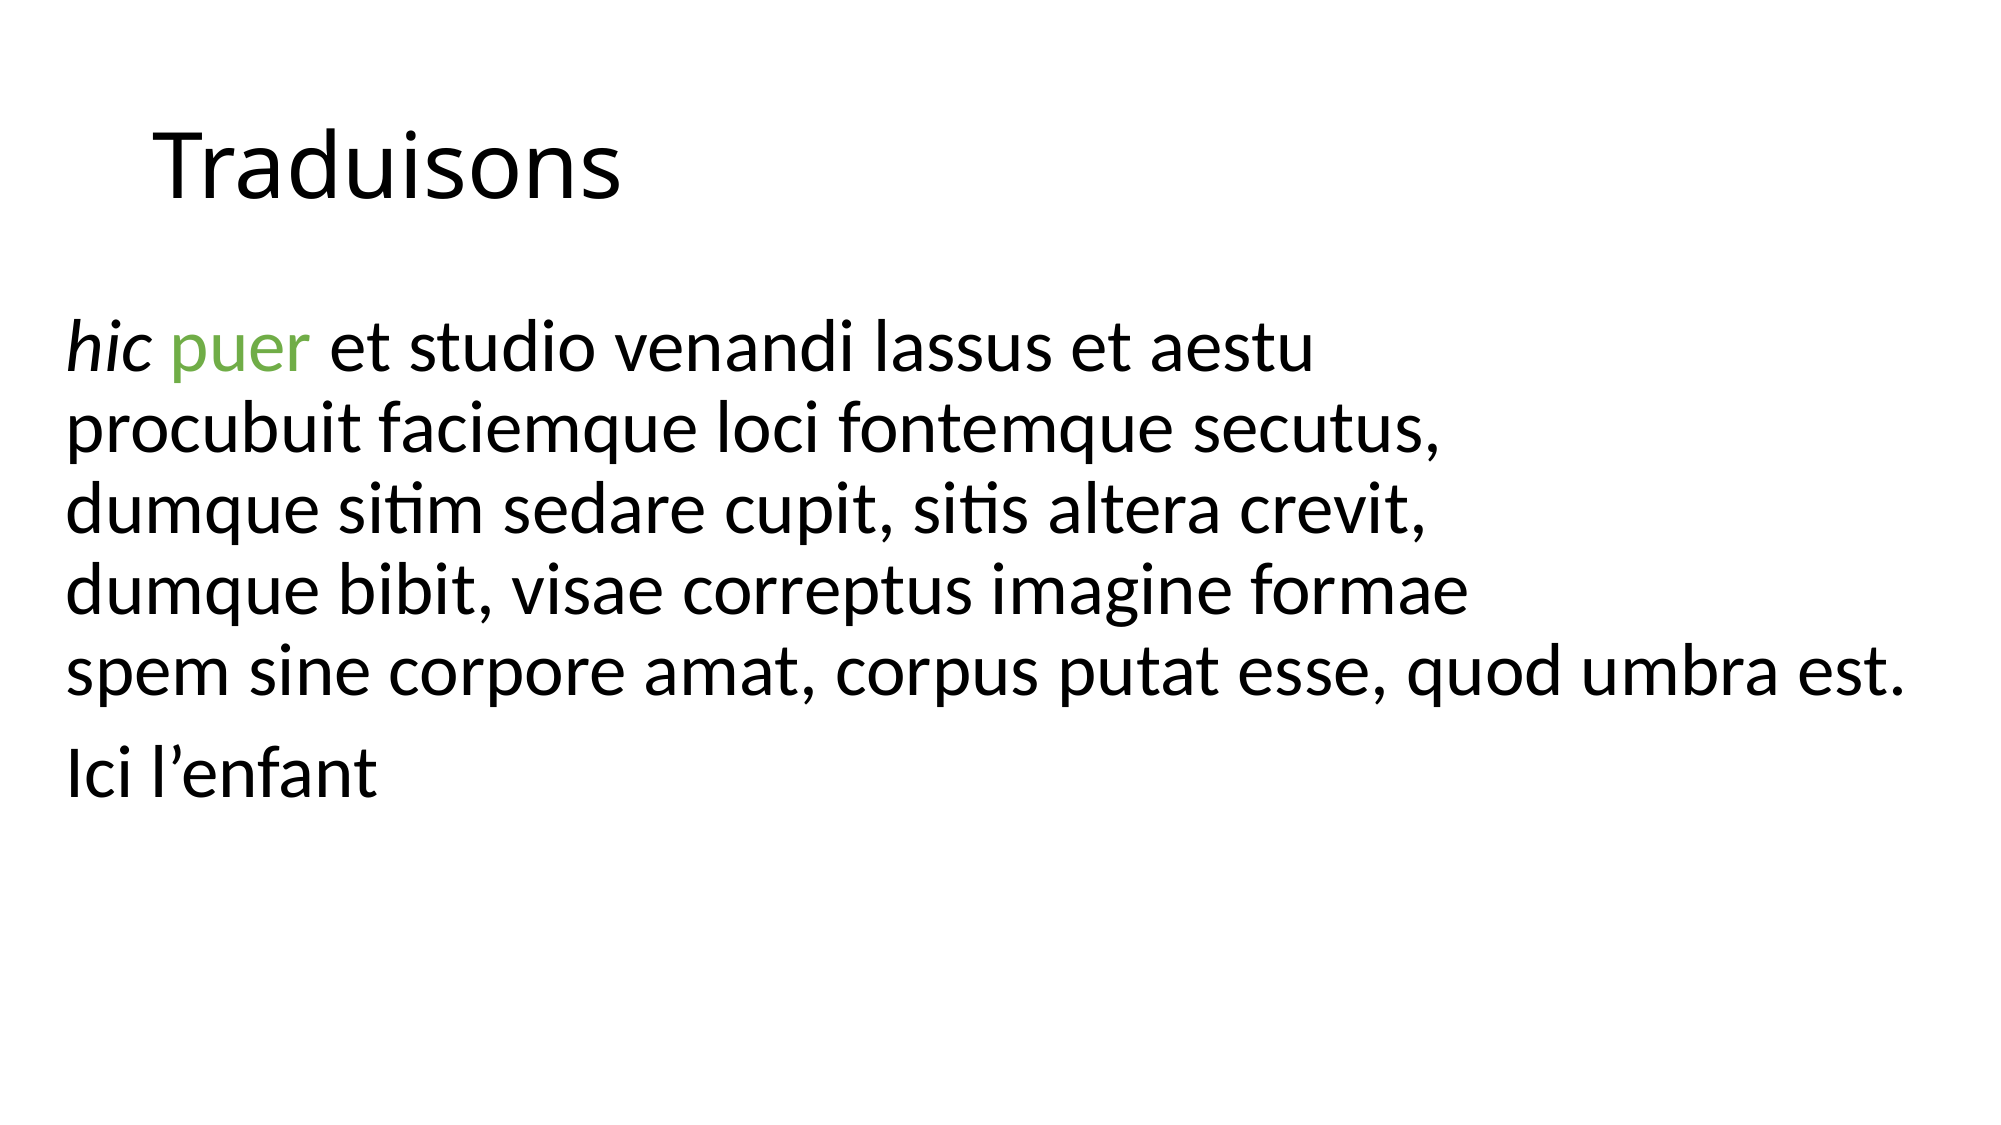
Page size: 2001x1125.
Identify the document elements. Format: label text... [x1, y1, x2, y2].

title Traduisons [137, 59, 1863, 278]
list hic puer et studio venandi lassus et aestu procubuit faciemque loci fontemque secutus, dumque sitim sedare cupit, sitis altera crevit, dumque bibit, visae correptus imagine formae spem sine corpore amat, corpus putat esse, quod umbra est. Ici l’enfant [50, 299, 1956, 1014]
